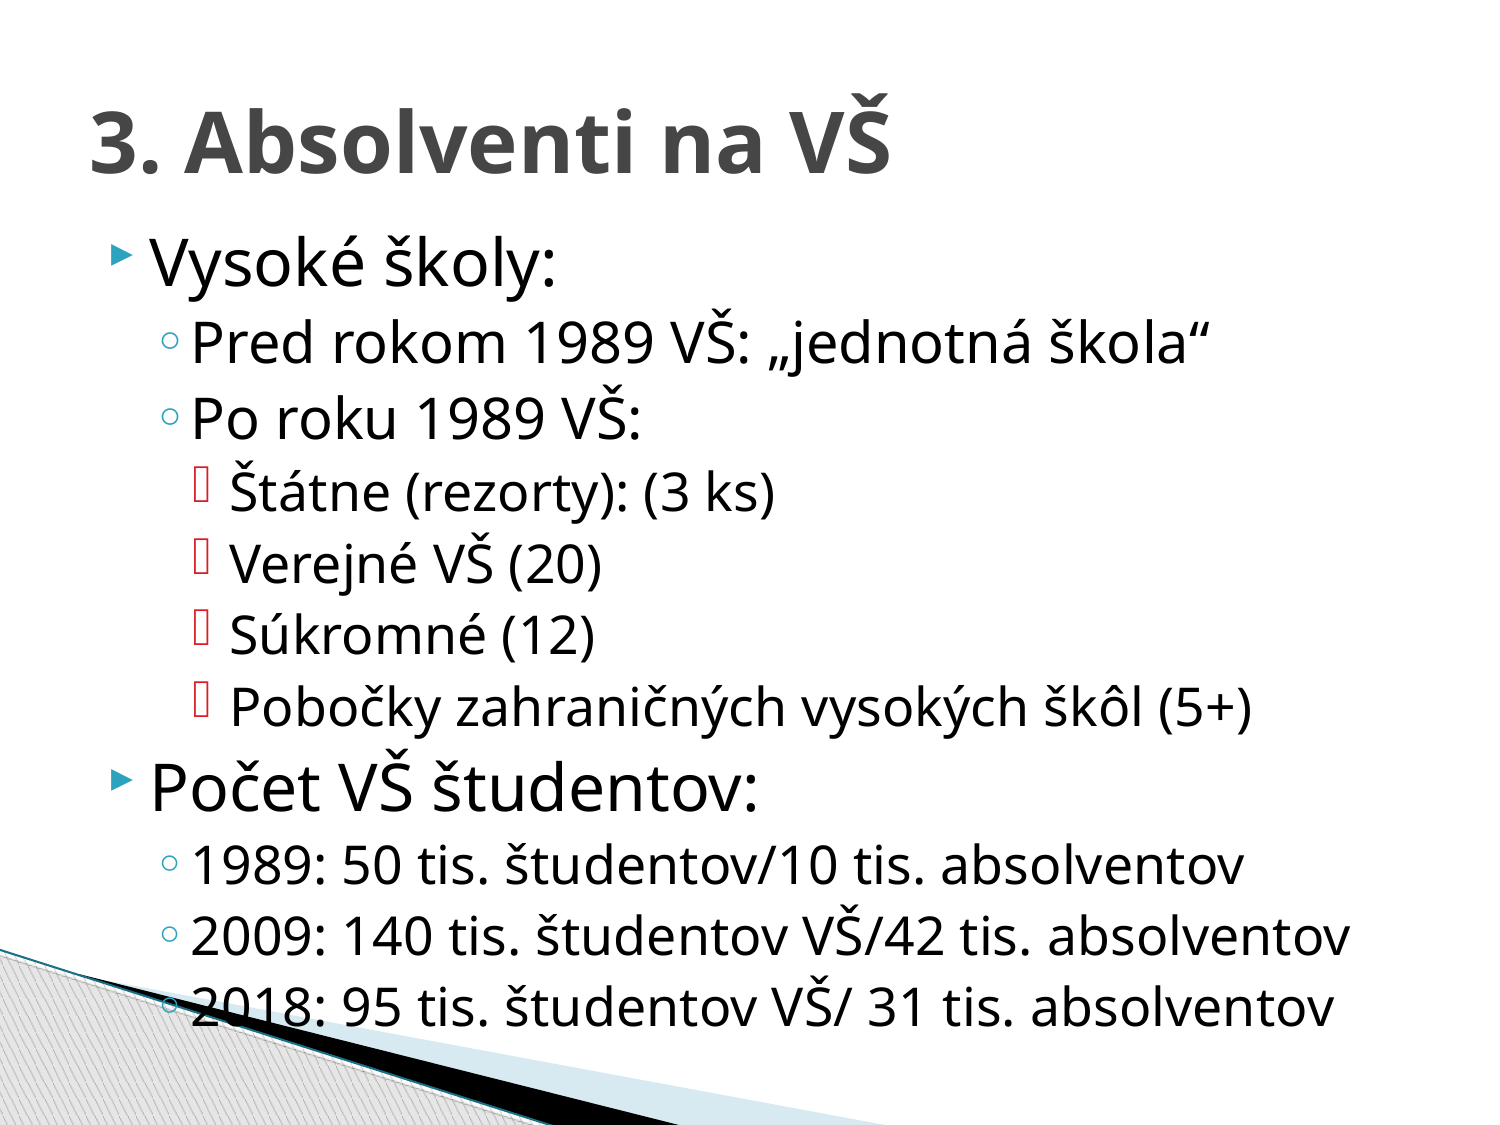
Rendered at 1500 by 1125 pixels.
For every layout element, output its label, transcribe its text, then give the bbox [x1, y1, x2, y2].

list Vysoké školy: Pred rokom 1989 VŠ: „jednotná škola“ Po roku 1989 VŠ: Štátne (rezorty): (3 ks) Verejné VŠ (20) Súkromné (12) Pobočky zahraničných vysokých škôl (5+) Počet VŠ študentov: 1989: 50 tis. študentov/10 tis. absolventov 2009: 140 tis. študentov VŠ/42 tis. absolventov 2018: 95 tis. študentov VŠ/ 31 tis. absolventov [75, 233, 1425, 1052]
title 3. Absolventi na VŠ [75, 45, 1425, 233]
